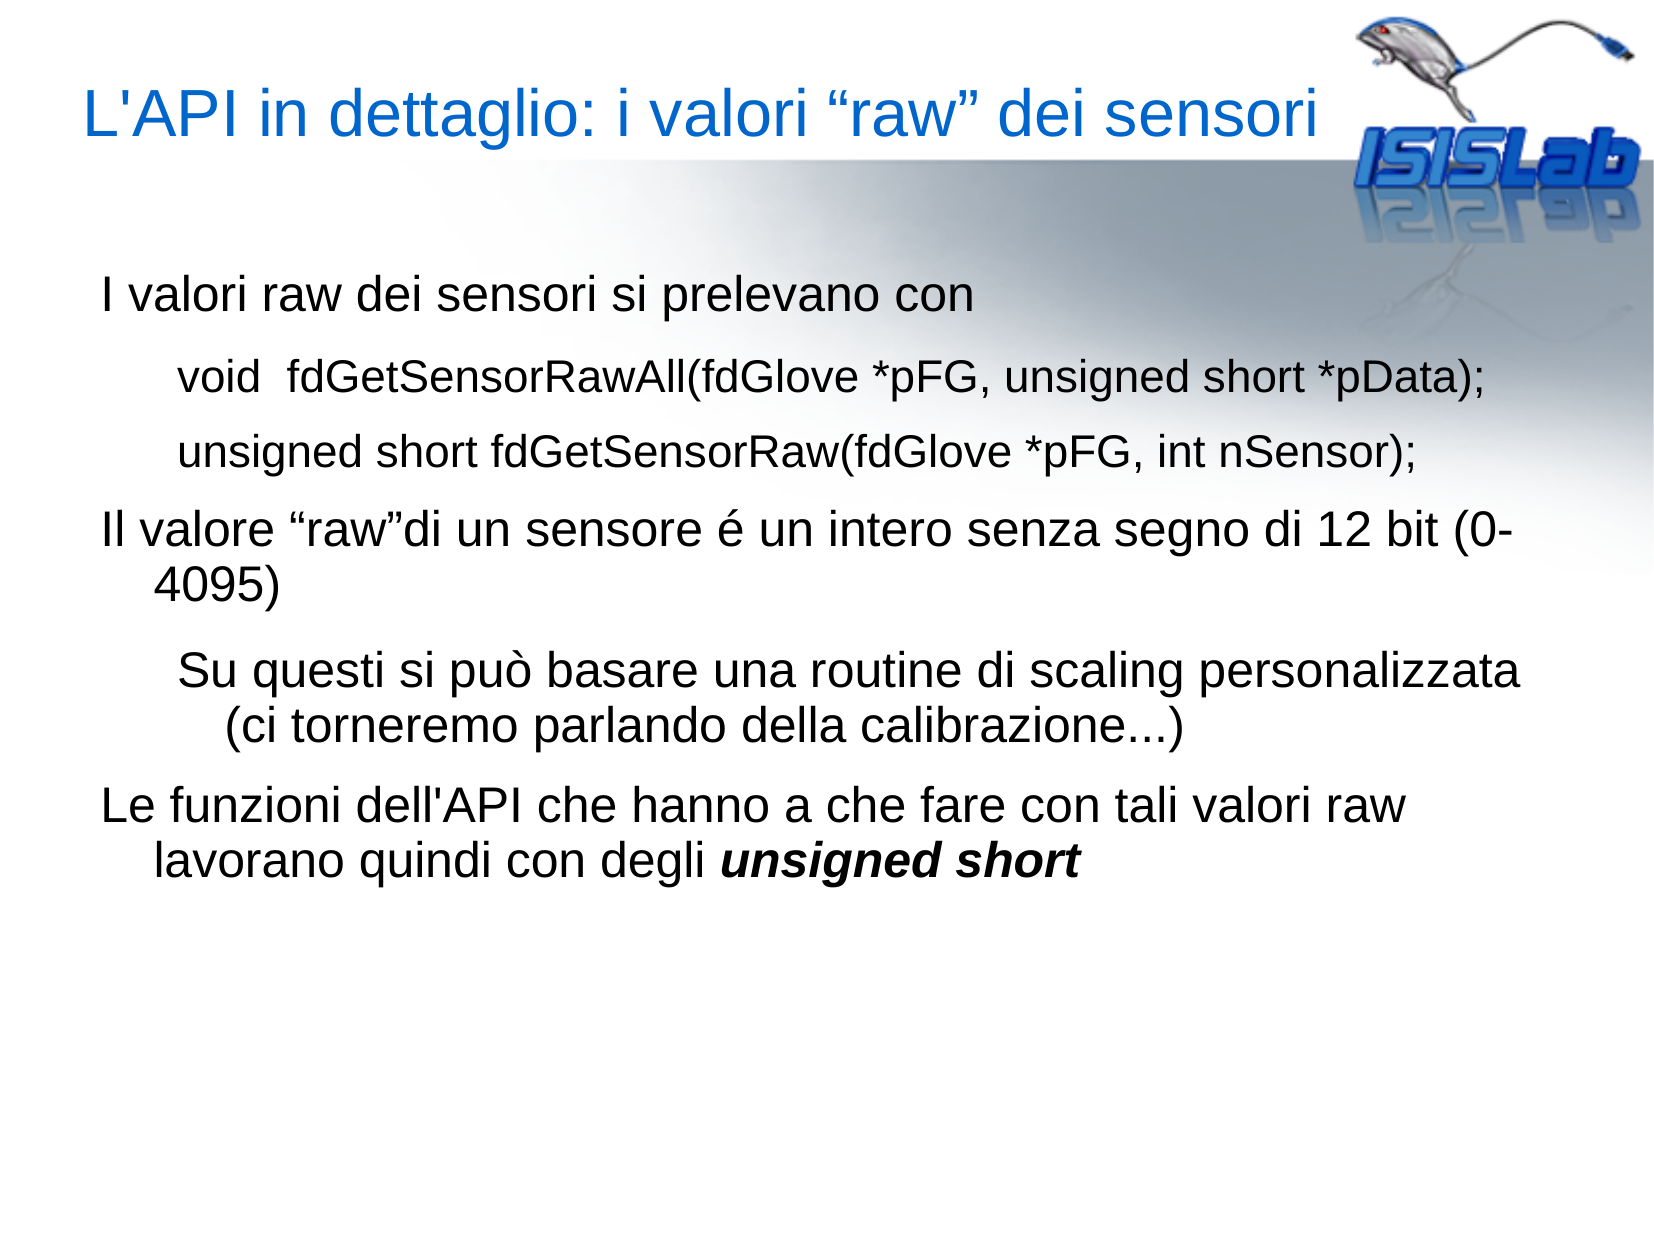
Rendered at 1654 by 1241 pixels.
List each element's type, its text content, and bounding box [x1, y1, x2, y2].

list I valori raw dei sensori si prelevano con void fdGetSensorRawAll(fdGlove *pFG, unsigned short *pData); unsigned short fdGetSensorRaw(fdGlove *pFG, int nSensor); Il valore “raw”di un sensore é un intero senza segno di 12 bit (0-4095) Su questi si può basare una routine di scaling personalizzata (ci torneremo parlando della calibrazione...) Le funzioni dell'API che hanno a che fare con tali valori raw lavorano quindi con degli unsigned short [82, 265, 1571, 1171]
title L'API in dettaglio: i valori “raw” dei sensori [82, 49, 1571, 178]
picture [0, 0, 1654, 1241]
